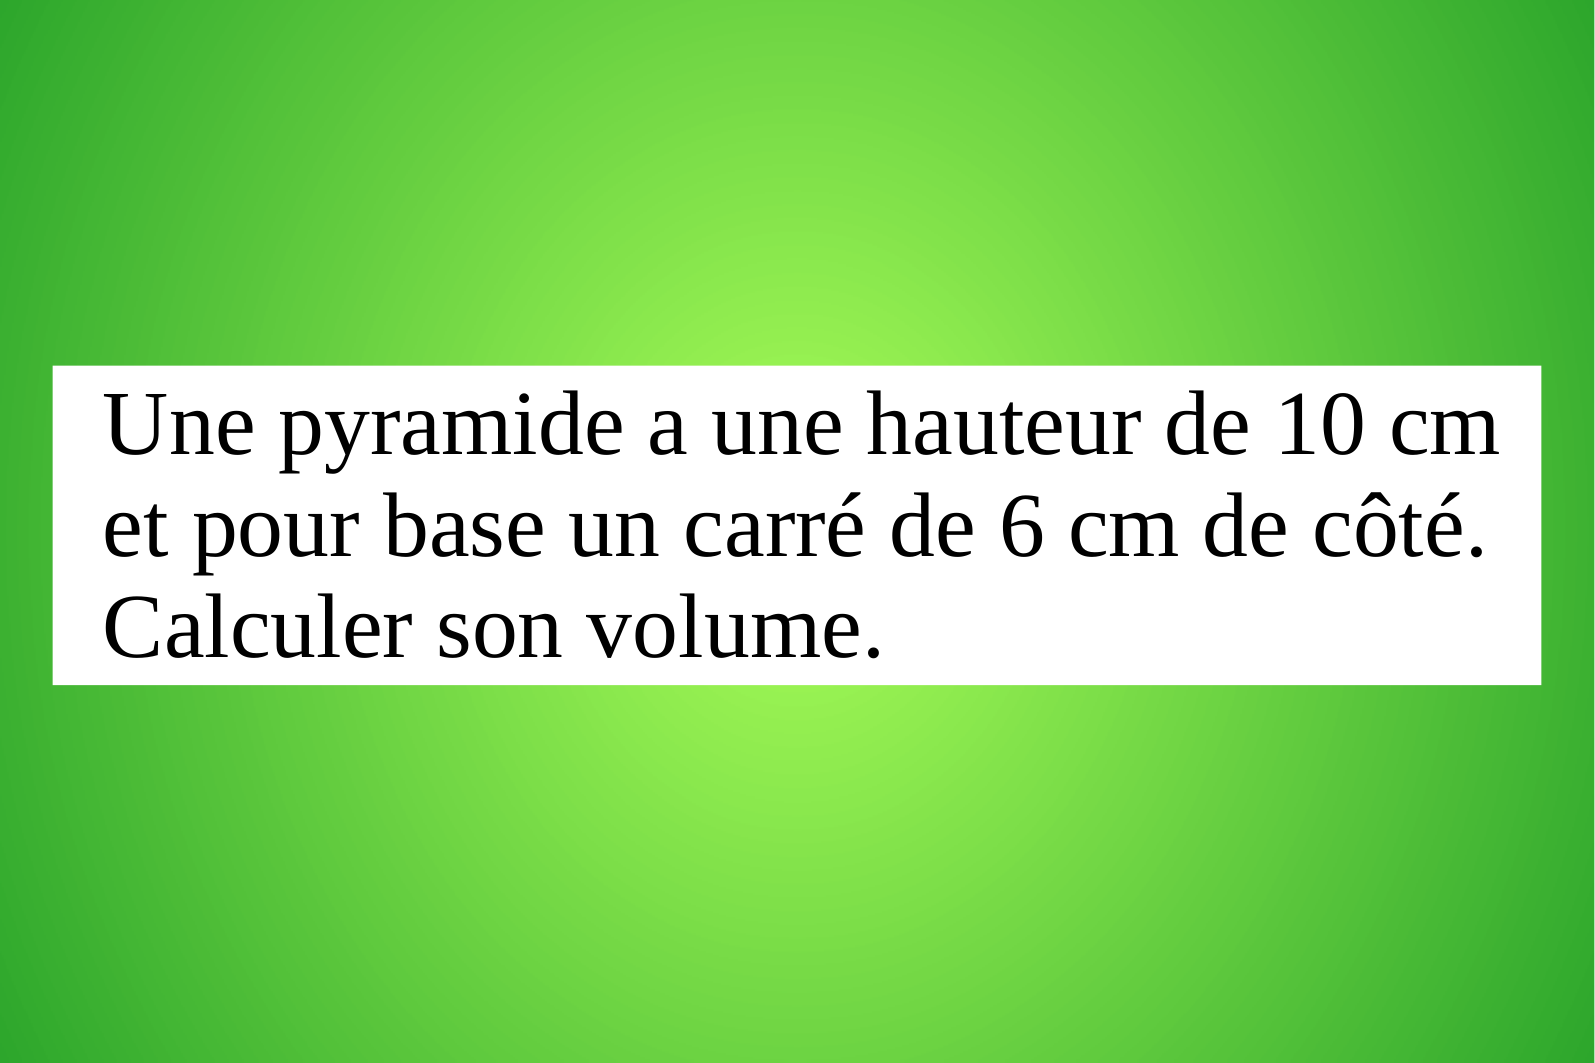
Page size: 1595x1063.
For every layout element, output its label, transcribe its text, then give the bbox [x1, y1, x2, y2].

picture [0, 0, 1595, 1063]
text_box Une pyramide a une hauteur de 10 cm et pour base un carré de 6 cm de côté. Calculer son volume. [52, 365, 1542, 686]
